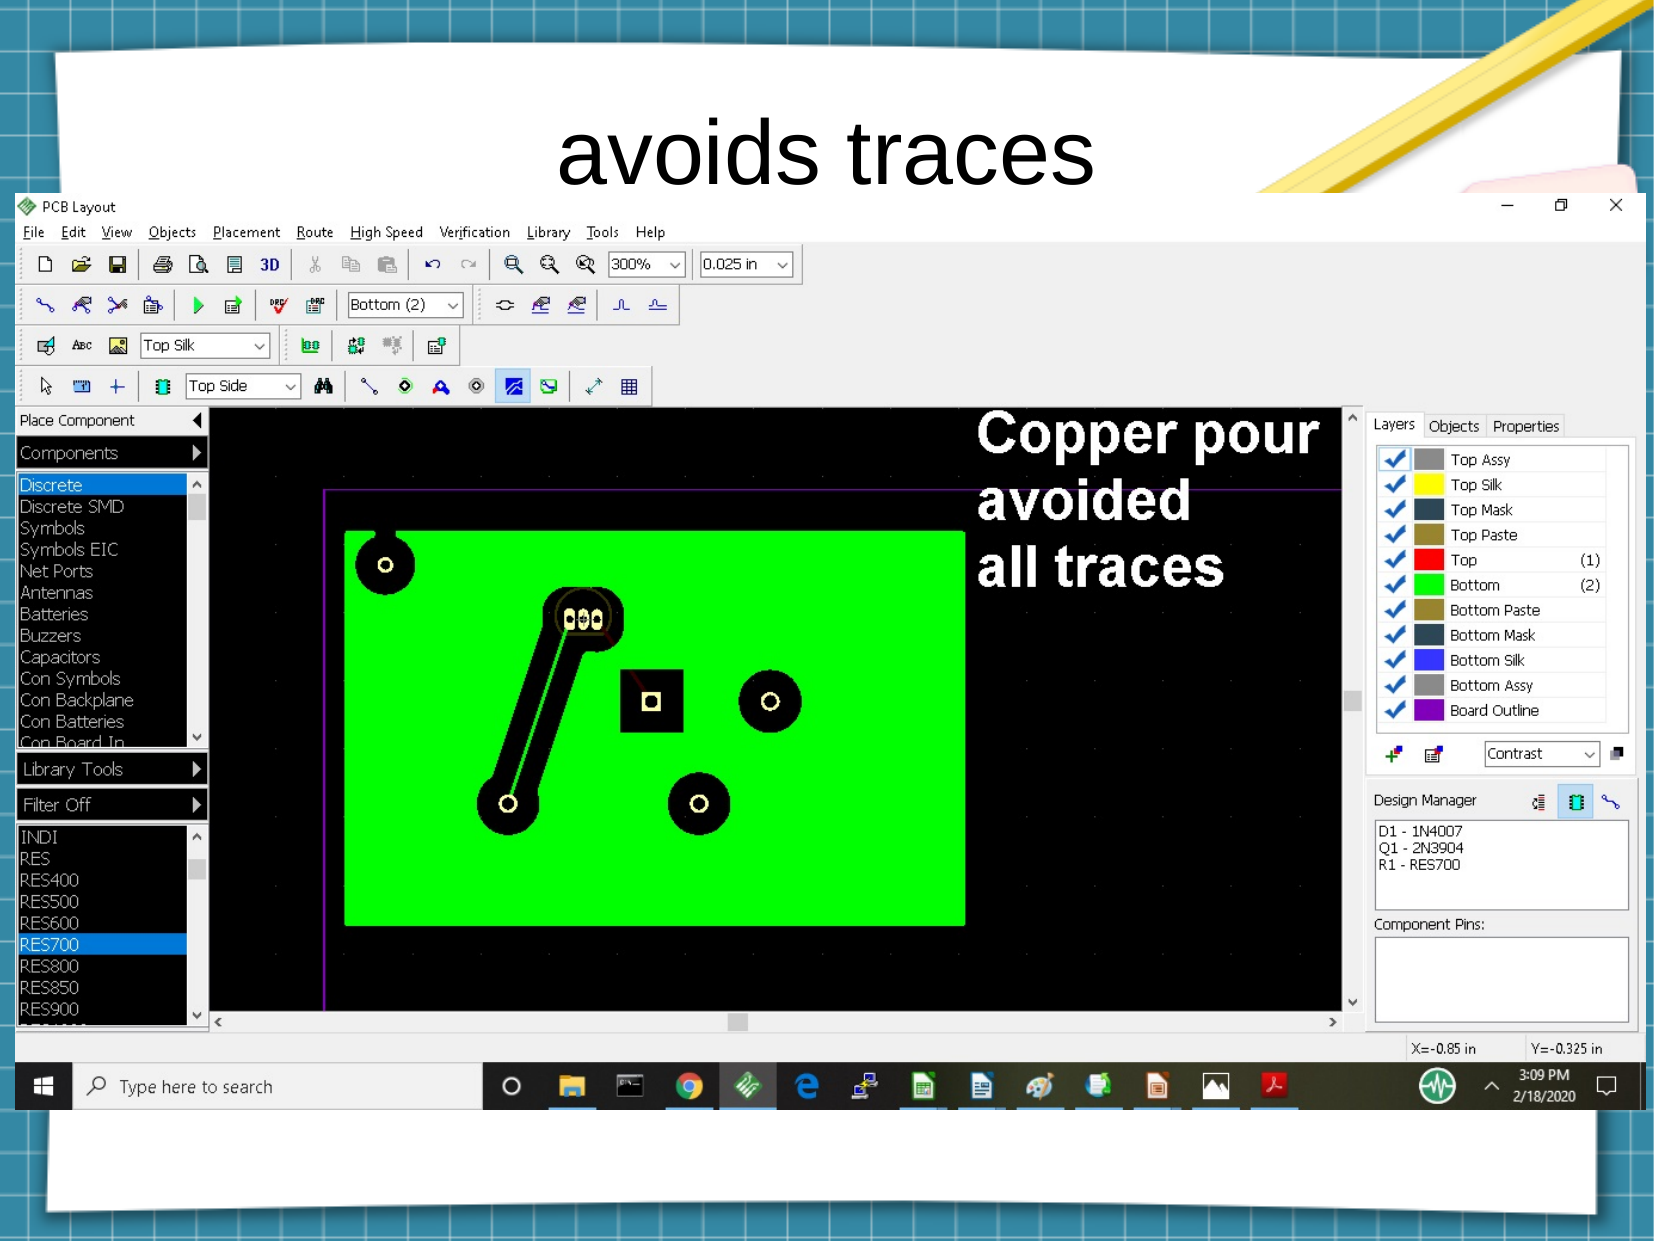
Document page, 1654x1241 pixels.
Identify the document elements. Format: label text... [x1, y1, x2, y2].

picture [0, 0, 1654, 1241]
title avoids traces [82, 49, 1571, 193]
